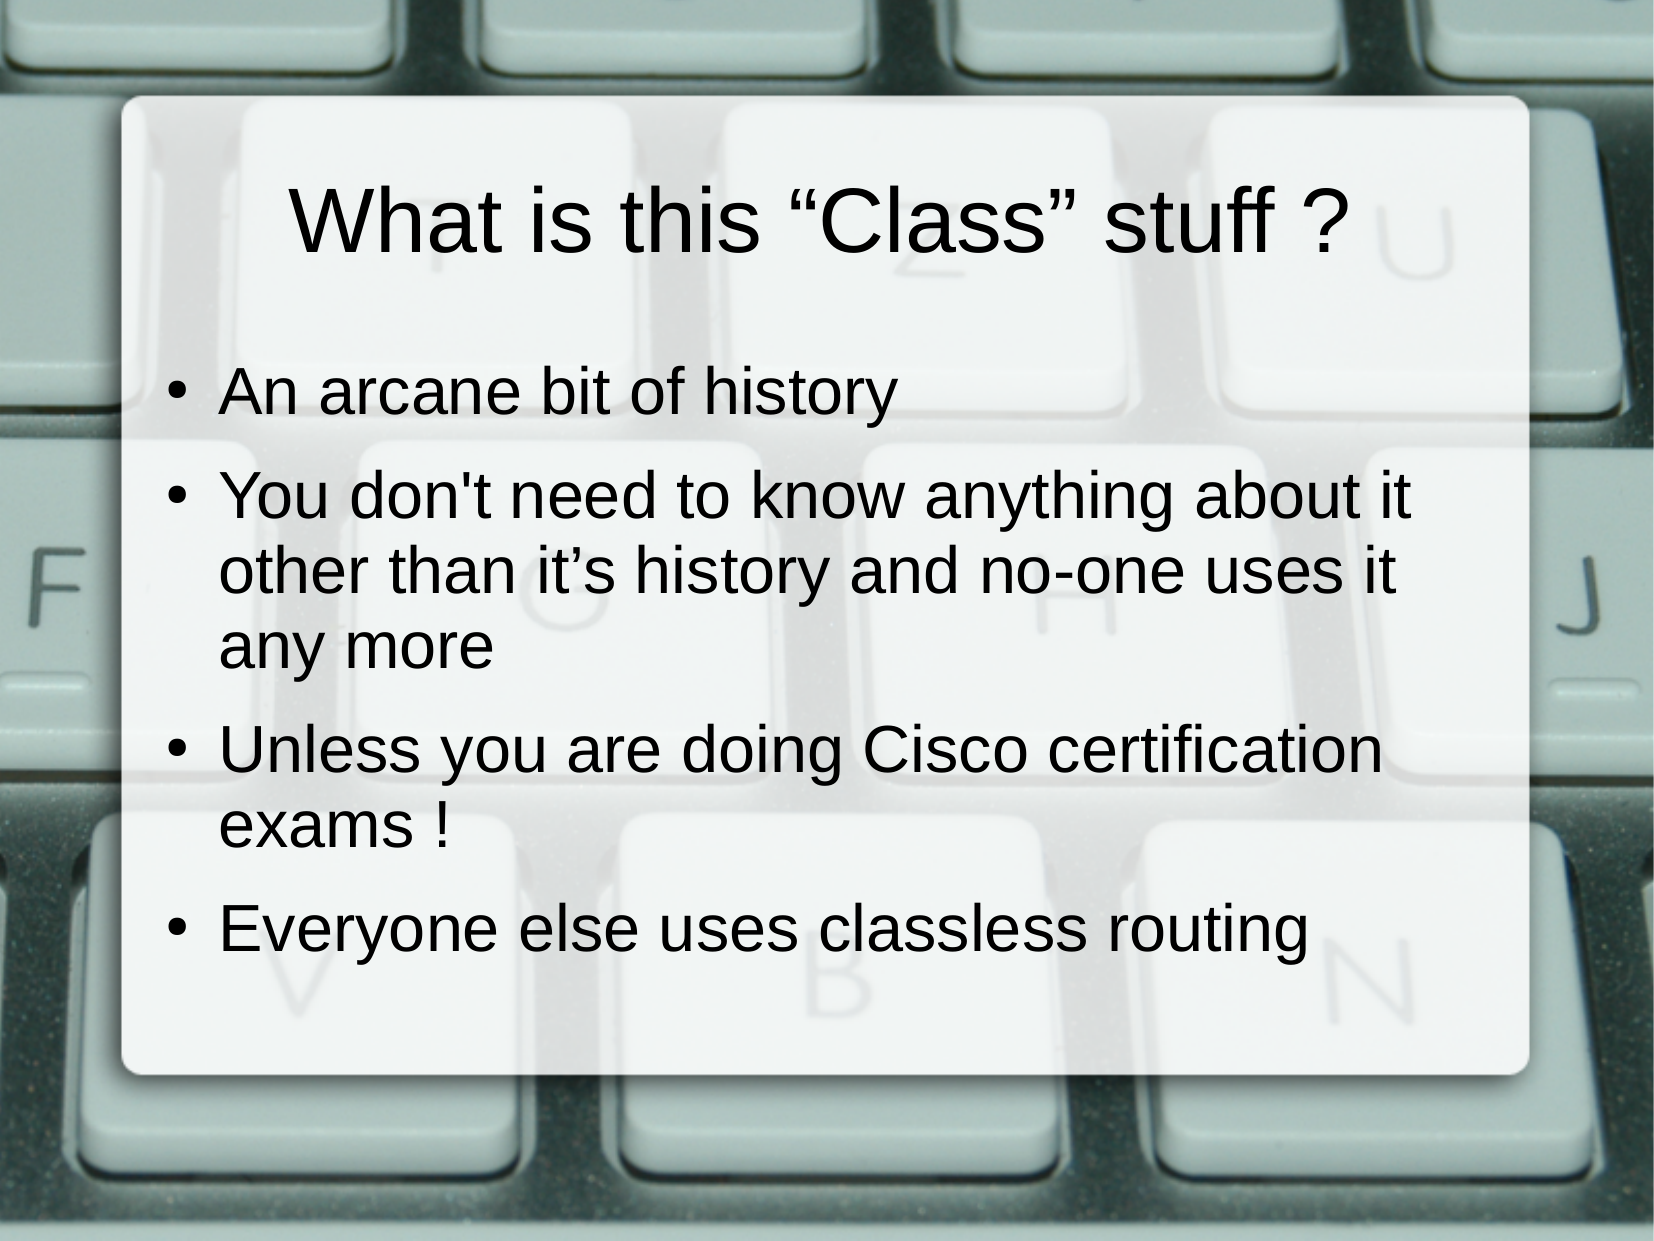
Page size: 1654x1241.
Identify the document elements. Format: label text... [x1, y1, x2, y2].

list An arcane bit of history You don't need to know anything about it other than it’s history and no-one uses it any more Unless you are doing Cisco certification exams ! Everyone else uses classless routing [147, 354, 1506, 1049]
title What is this “Class” stuff ? [135, 125, 1506, 318]
picture [0, 0, 1654, 1241]
